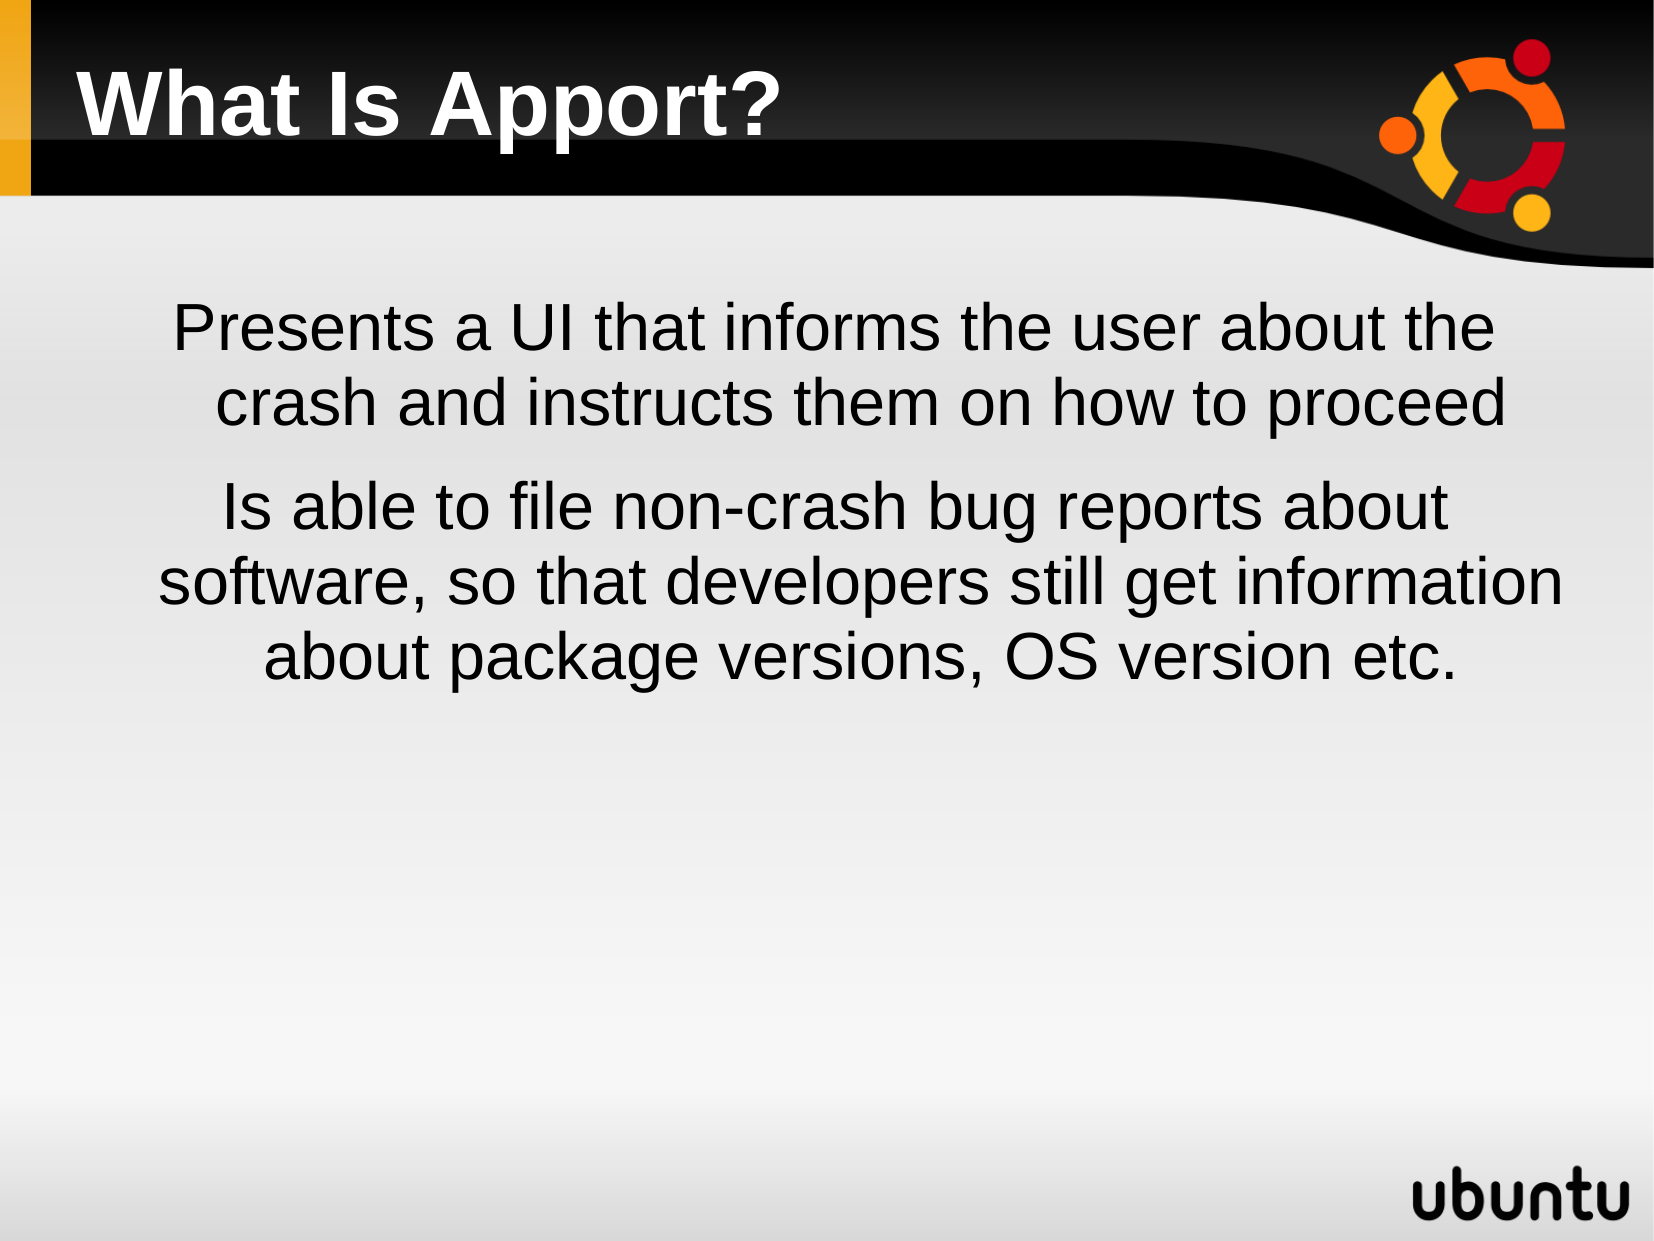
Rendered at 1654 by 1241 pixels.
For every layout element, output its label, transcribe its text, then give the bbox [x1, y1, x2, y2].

list Presents a UI that informs the user about the crash and instructs them on how to proceed Is able to file non-crash bug reports about software, so that developers still get information about package versions, OS version etc. [82, 290, 1571, 1109]
title What Is Apport? [76, 0, 1565, 208]
picture [0, 0, 1654, 1241]
